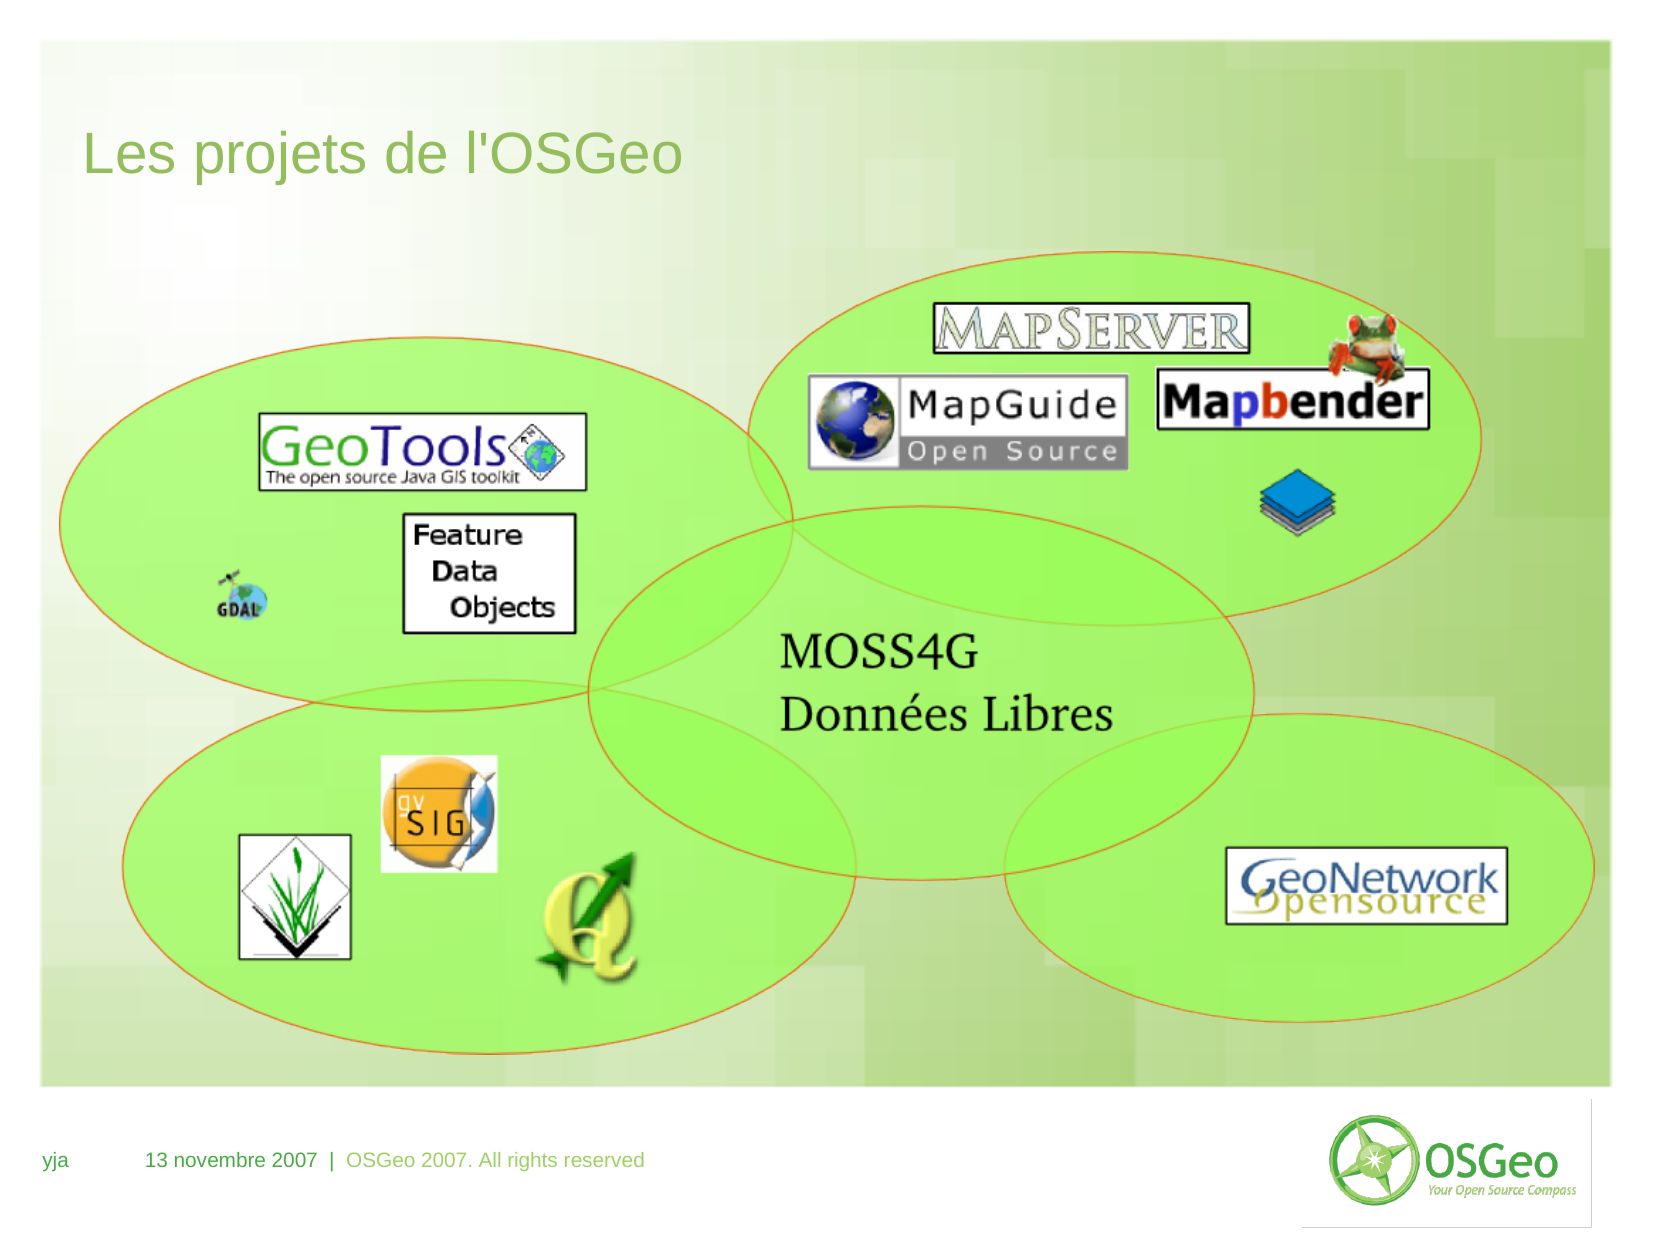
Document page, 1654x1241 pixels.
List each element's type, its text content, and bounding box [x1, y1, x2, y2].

title Les projets de l'OSGeo [82, 49, 1571, 251]
picture [0, 1, 1654, 1239]
